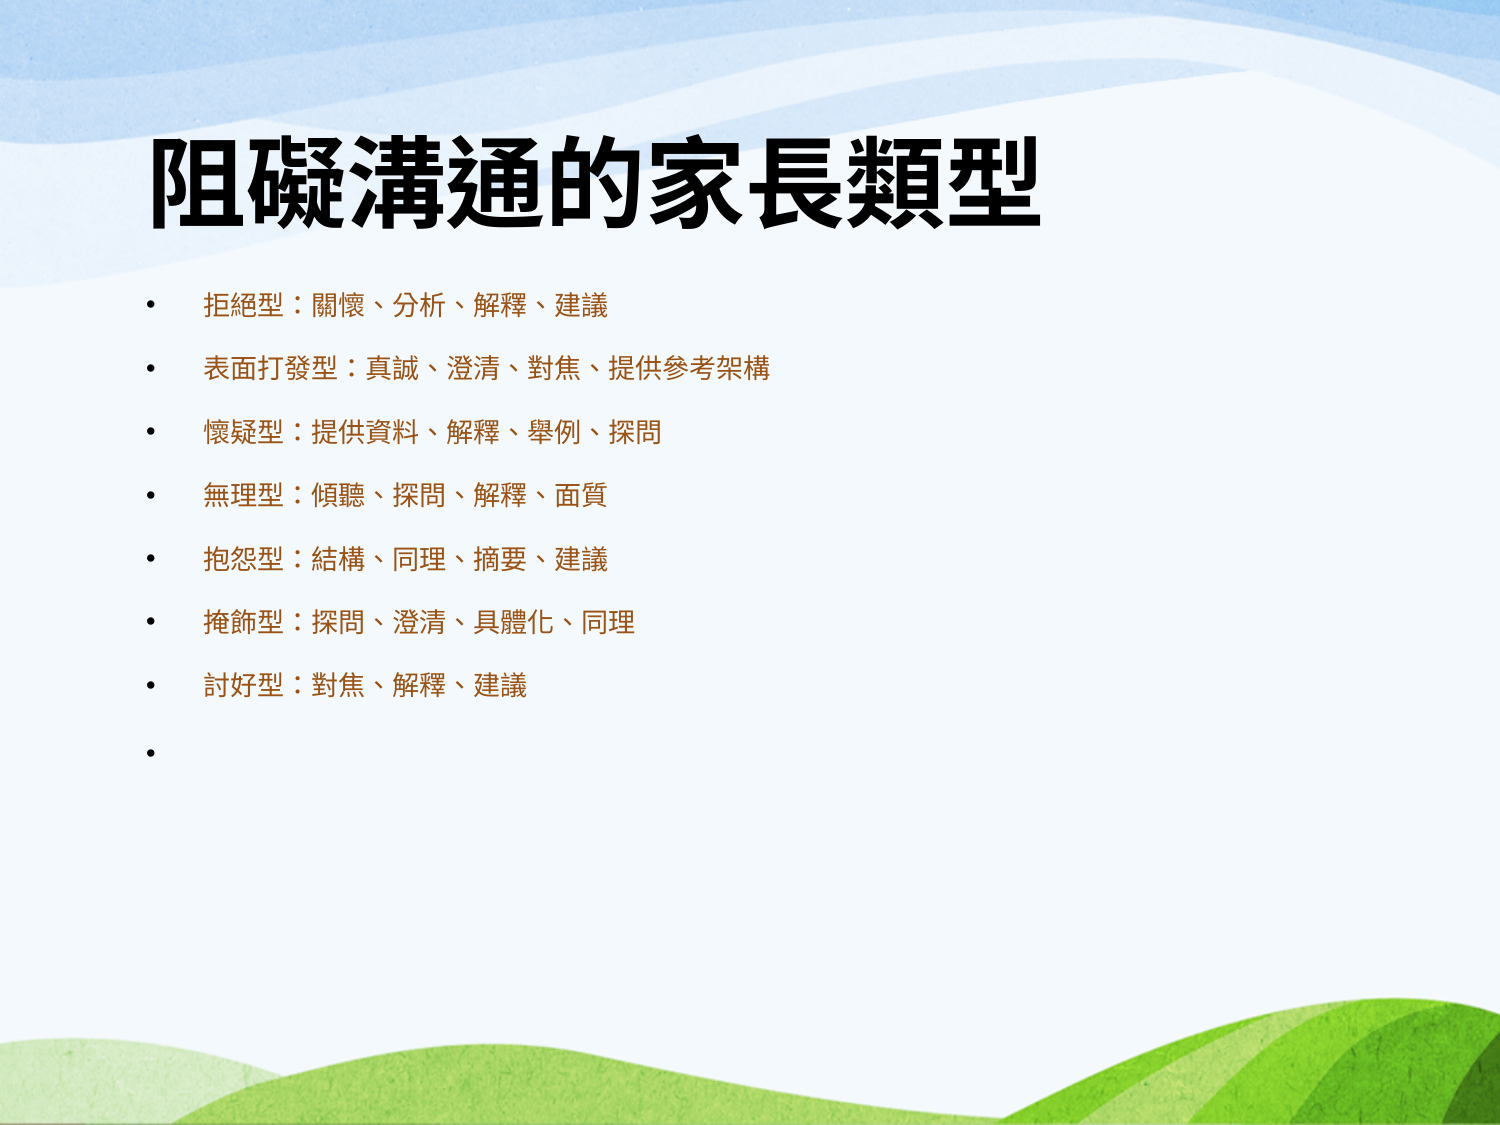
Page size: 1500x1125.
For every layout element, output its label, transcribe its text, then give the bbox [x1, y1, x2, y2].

title 阻礙溝通的家長類型 [131, 50, 1369, 251]
list 拒絕型：關懷、分析、解釋、建議 表面打發型：真誠、澄清、對焦、提供參考架構 懷疑型：提供資料、解釋、舉例、探問 無理型：傾聽、探問、解釋、面質 抱怨型：結構、同理、摘要、建議 掩飾型：探問、澄清、具體化、同理 討好型：對焦、解釋、建議 [131, 287, 1369, 982]
